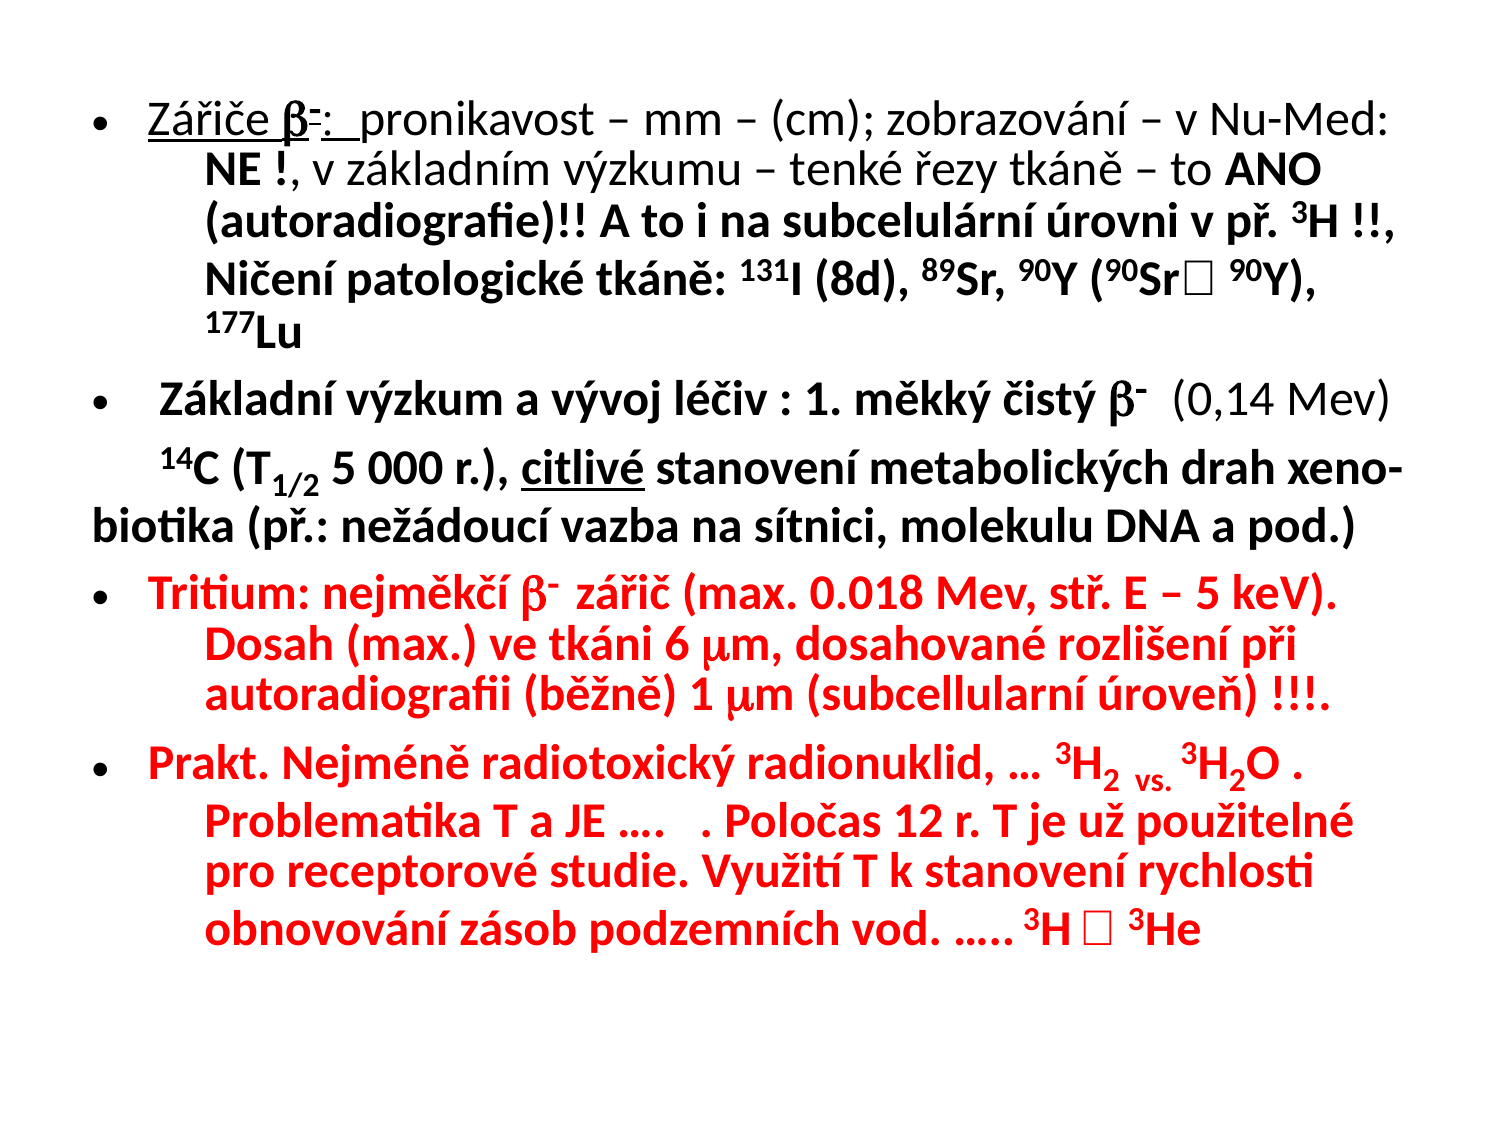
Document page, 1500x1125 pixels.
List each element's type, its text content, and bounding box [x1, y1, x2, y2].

list Zářiče b-: pronikavost – mm – (cm); zobrazování – v Nu-Med: NE !, v základním výzkumu – tenké řezy tkáně – to ANO (autoradiografie)!! A to i na subcelulární úrovni v př. 3H !!, Ničení patologické tkáně: 131I (8d), 89Sr, 90Y (90Sr 90Y), 177Lu Základní výzkum a vývoj léčiv : 1. měkký čistý b- (0,14 Mev) 14C (T1/2 5 000 r.), citlivé stanovení metabolických drah xeno- biotika (př.: nežádoucí vazba na sítnici, molekulu DNA a pod.) Tritium: nejměkčí b- zářič (max. 0.018 Mev, stř. E – 5 keV). Dosah (max.) ve tkáni 6 mm, dosahované rozlišení při autoradiografii (běžně) 1 mm (subcellularní úroveň) !!!. Prakt. Nejméně radiotoxický radionuklid, … 3H2 vs. 3H2O . Problematika T a JE …. . Poločas 12 r. T je už použitelné pro receptorové studie. Využití T k stanovení rychlosti obnovování zásob podzemních vod. ….. 3H  3He [76, 90, 1427, 1106]
